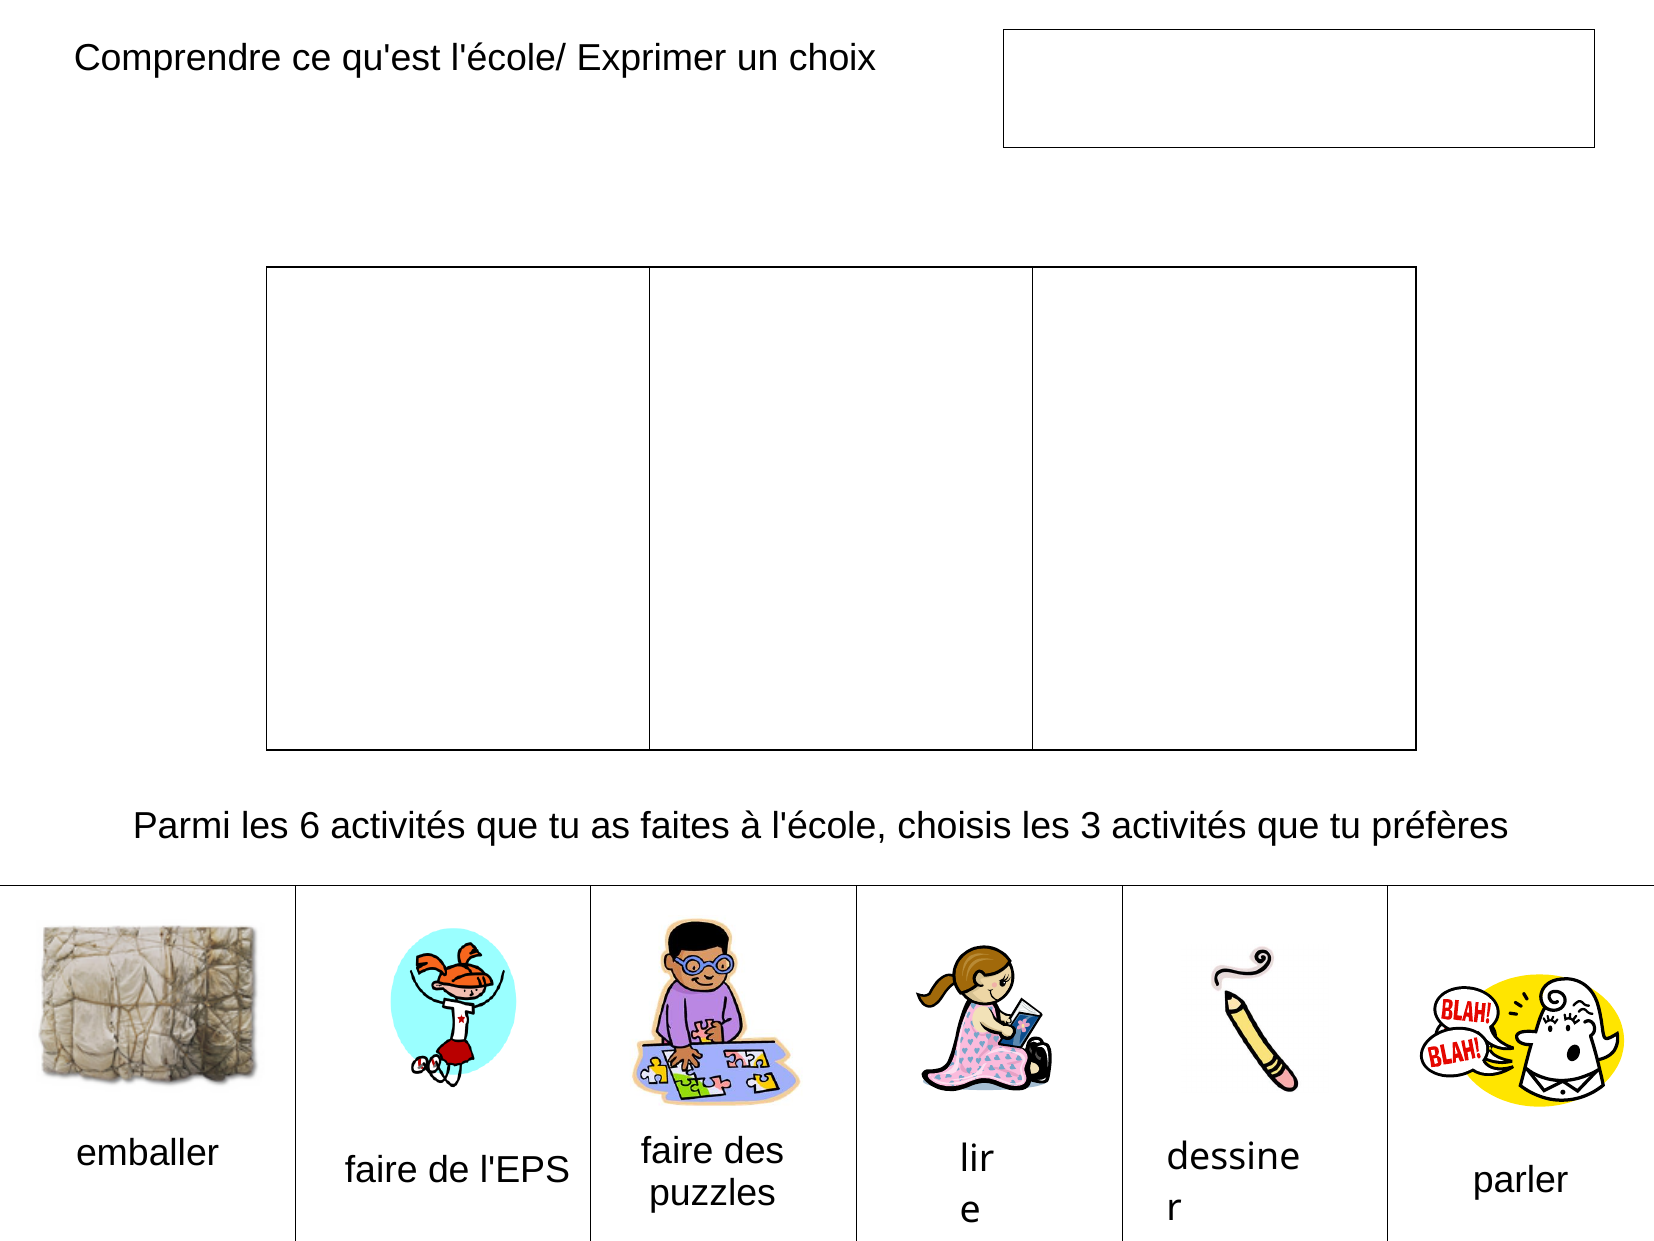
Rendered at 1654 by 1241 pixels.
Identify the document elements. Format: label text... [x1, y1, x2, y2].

text_box emballer [0, 1124, 295, 1182]
picture [1181, 944, 1329, 1093]
text_box dessiner [1151, 1122, 1329, 1211]
text_box Parmi les 6 activités que tu as faites à l'école, choisis les 3 activités que tu préfères [118, 797, 1625, 857]
picture [265, 265, 1418, 797]
text_box faire des puzzles [590, 1122, 835, 1221]
text_box Comprendre ce qu'est l'école/ Exprimer un choix [59, 29, 1003, 129]
picture [1419, 974, 1625, 1107]
picture [369, 915, 532, 1094]
picture [31, 915, 266, 1093]
picture [620, 915, 815, 1108]
picture [915, 944, 1052, 1092]
text_box lire [944, 1124, 1025, 1182]
text_box parler [1417, 1151, 1625, 1209]
text_box faire de l'EPS [324, 1141, 590, 1199]
